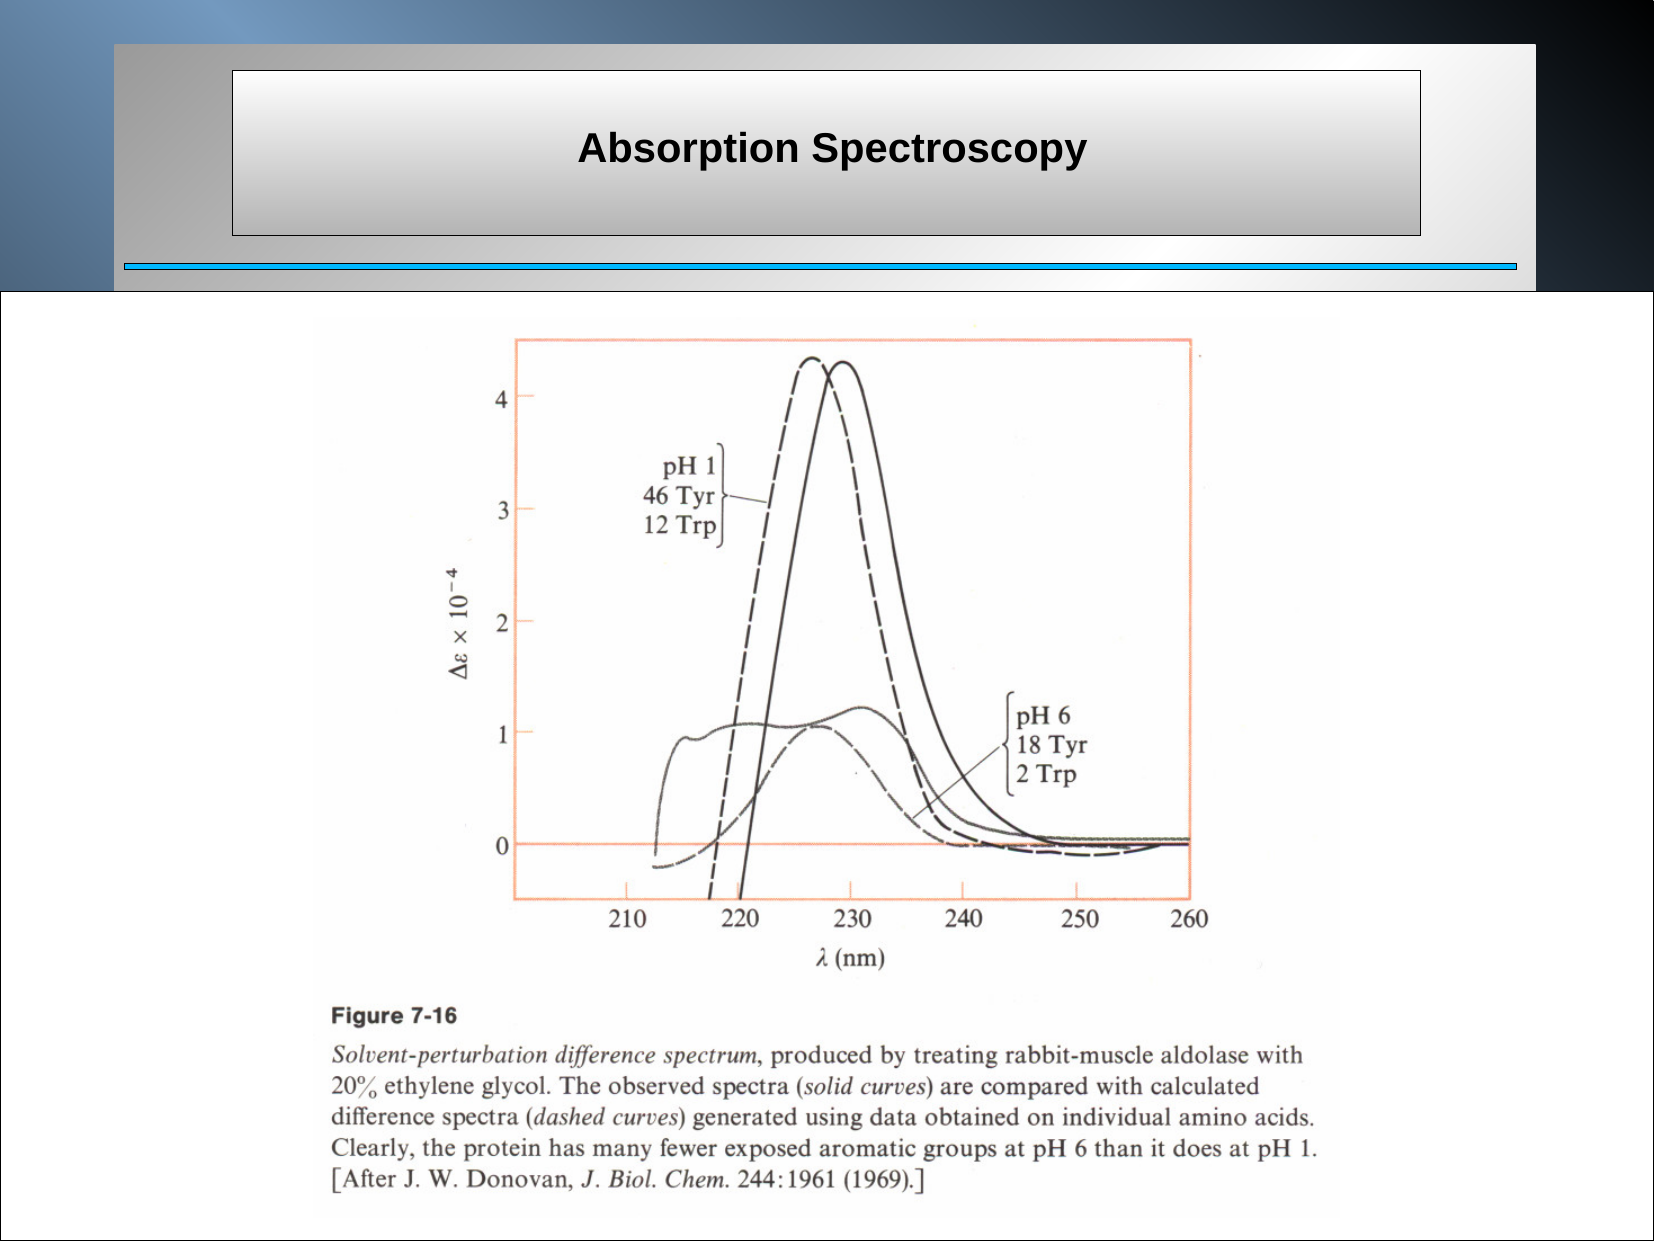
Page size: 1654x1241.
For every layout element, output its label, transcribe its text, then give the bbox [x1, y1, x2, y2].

text_box [0, 291, 1654, 1241]
text_box Absorption Spectroscopy [280, 124, 1385, 187]
picture [313, 317, 1340, 1218]
text_box [232, 70, 1421, 236]
text_box [124, 263, 1517, 270]
